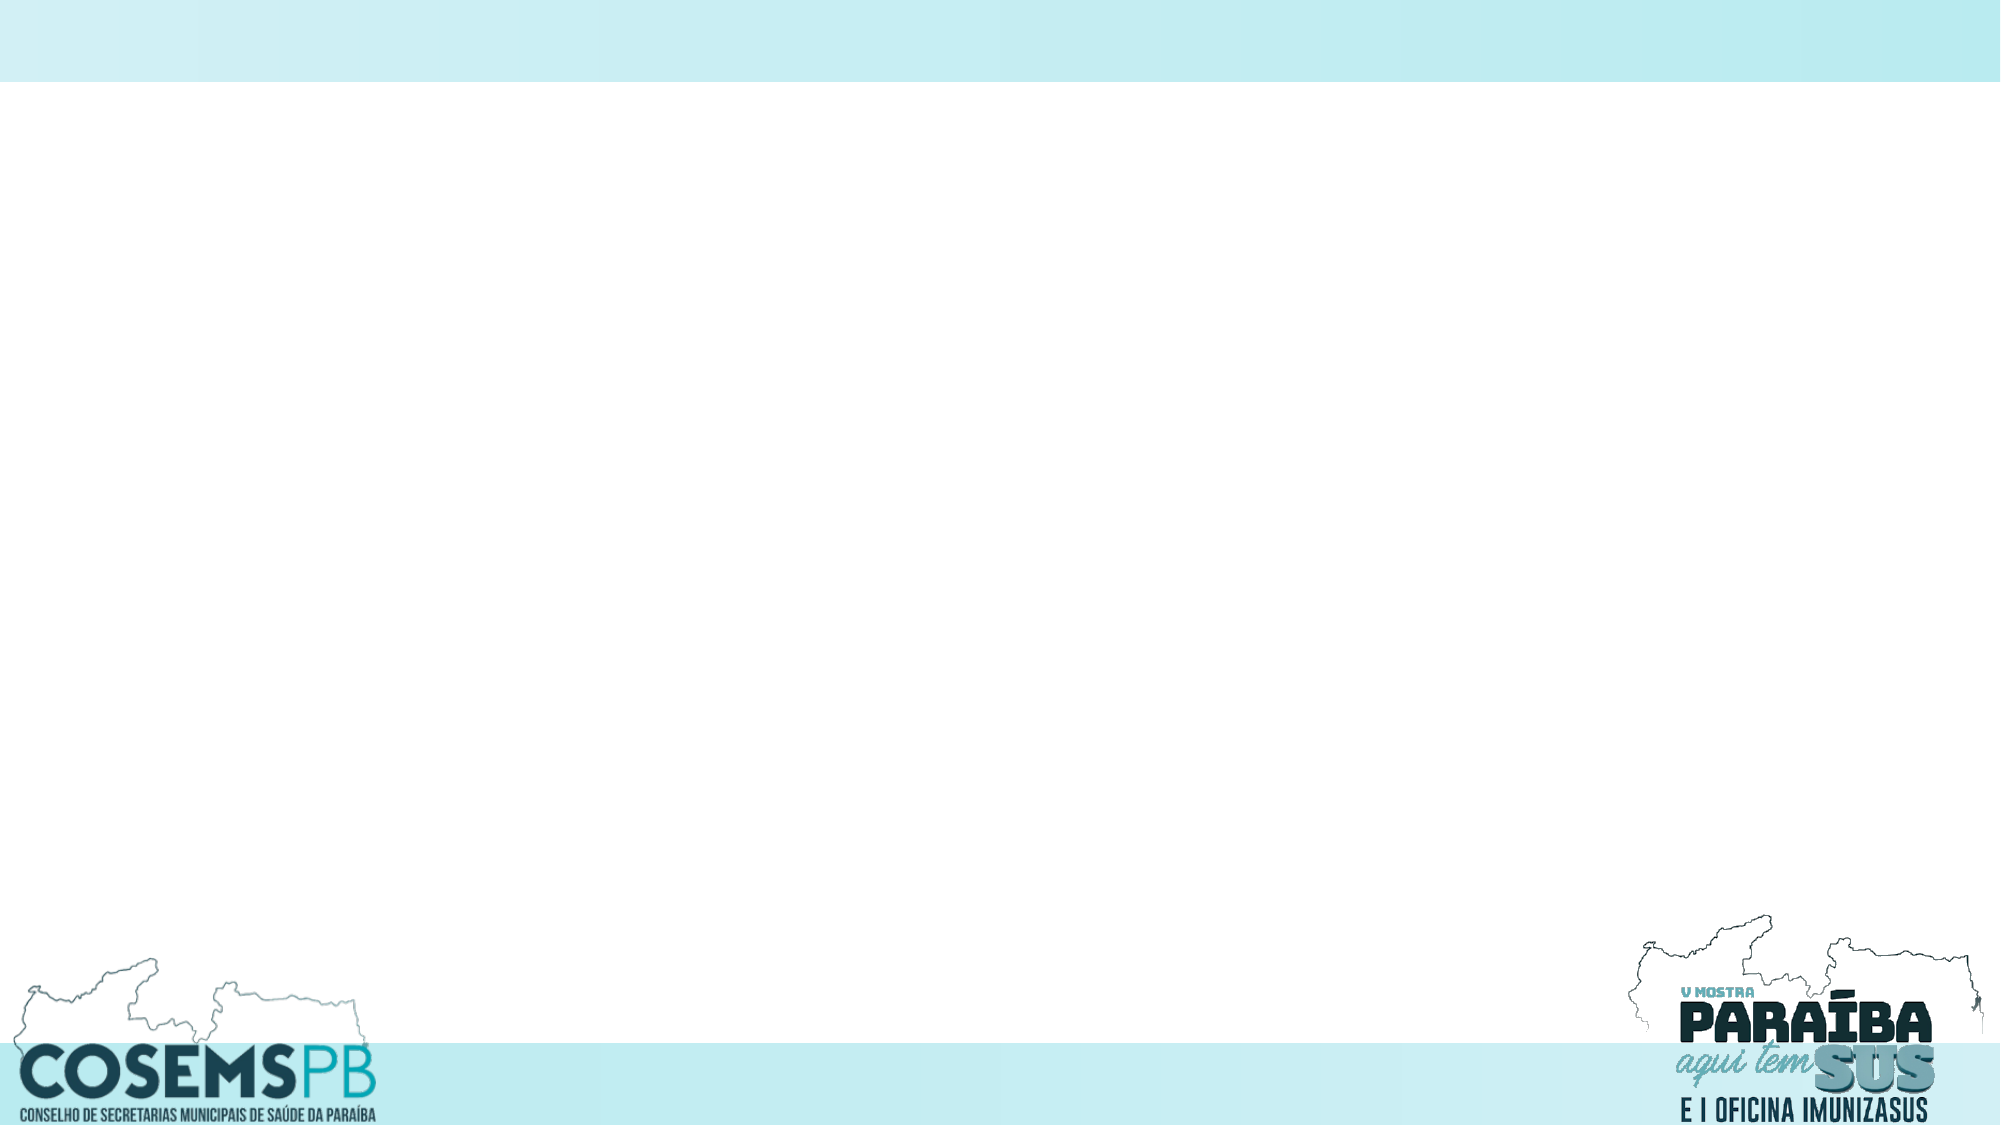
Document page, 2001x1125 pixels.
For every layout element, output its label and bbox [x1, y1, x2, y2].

picture [1624, 909, 1988, 1125]
picture [13, 956, 377, 1124]
